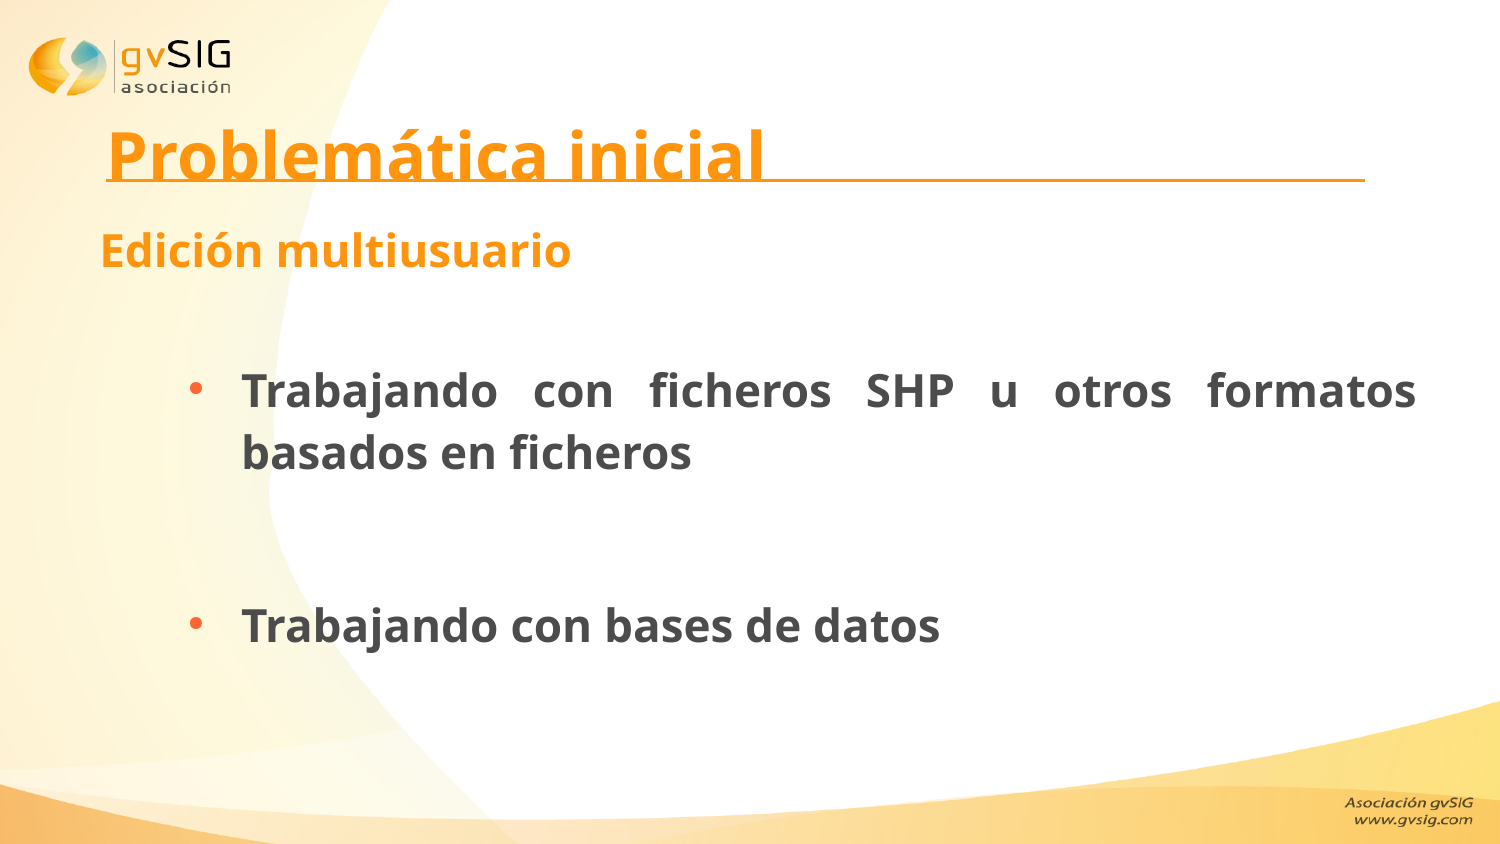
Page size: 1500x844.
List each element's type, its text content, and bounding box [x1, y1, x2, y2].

title Problemática inicial [106, 115, 1457, 193]
picture [0, 0, 1500, 844]
list Edición multiusuario Trabajando con ficheros SHP u otros formatos basados en ficheros Trabajando con bases de datos [99, 218, 1418, 844]
